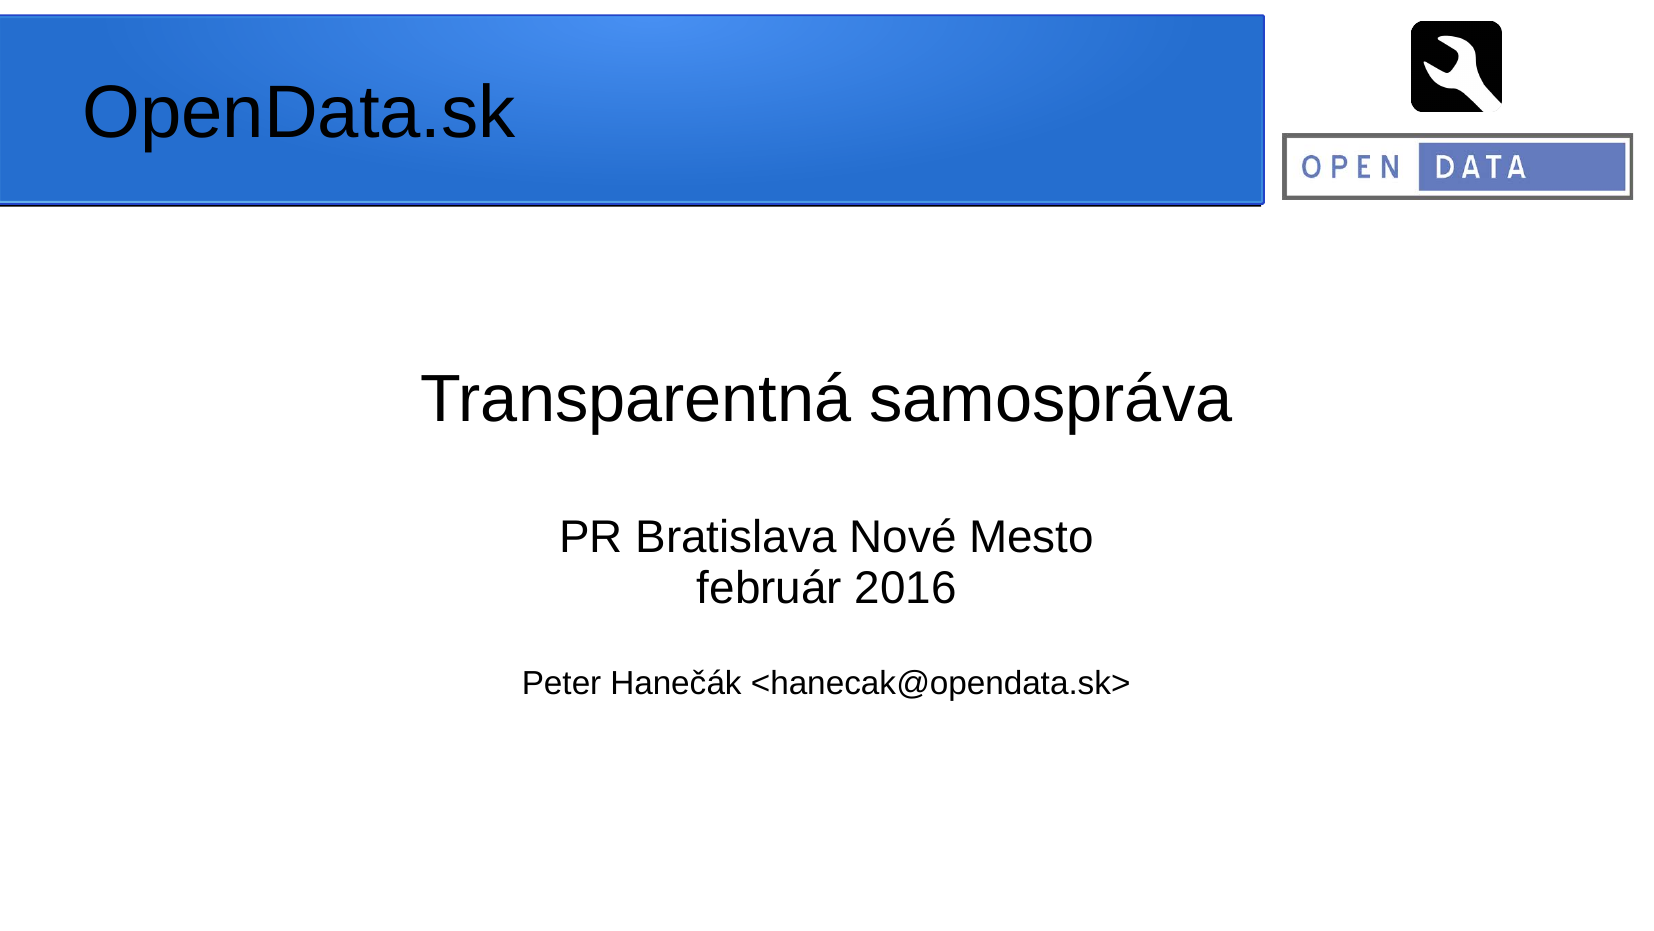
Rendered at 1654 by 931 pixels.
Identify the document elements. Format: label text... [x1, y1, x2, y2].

picture [1282, 133, 1634, 200]
picture [1411, 21, 1502, 112]
subtitle Transparentná samospráva PR Bratislava Nové Mesto február 2016 Peter Hanečák <hanecak@opendata.sk> [82, 211, 1571, 777]
title OpenData.sk [82, 35, 1235, 189]
